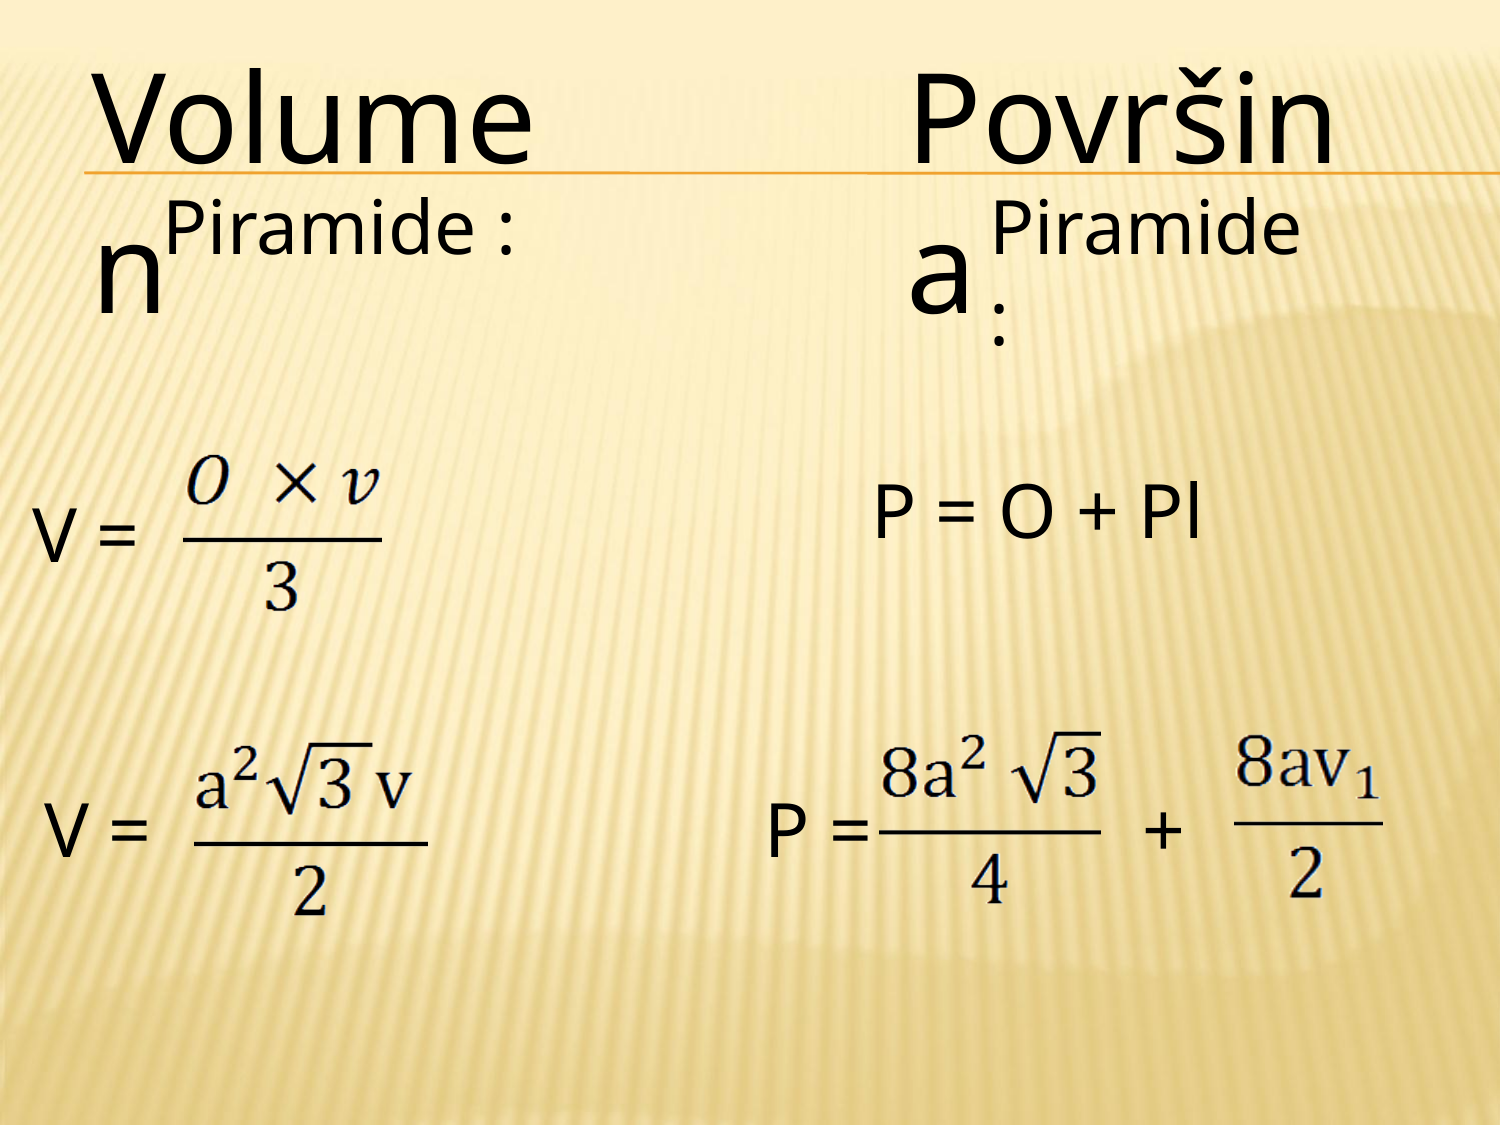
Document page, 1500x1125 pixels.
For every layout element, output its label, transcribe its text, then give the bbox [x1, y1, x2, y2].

text_box Piramide : [147, 172, 538, 278]
text_box + [1127, 774, 1223, 880]
text_box Volumen [76, 30, 609, 346]
text_box Piramide : [974, 172, 1353, 368]
text_box P = O + Pl [856, 456, 1329, 562]
text_box P = [749, 774, 879, 880]
picture [0, 0, 1500, 1125]
text_box Površina [891, 30, 1424, 346]
text_box V = [29, 774, 194, 880]
text_box V = [17, 479, 219, 585]
